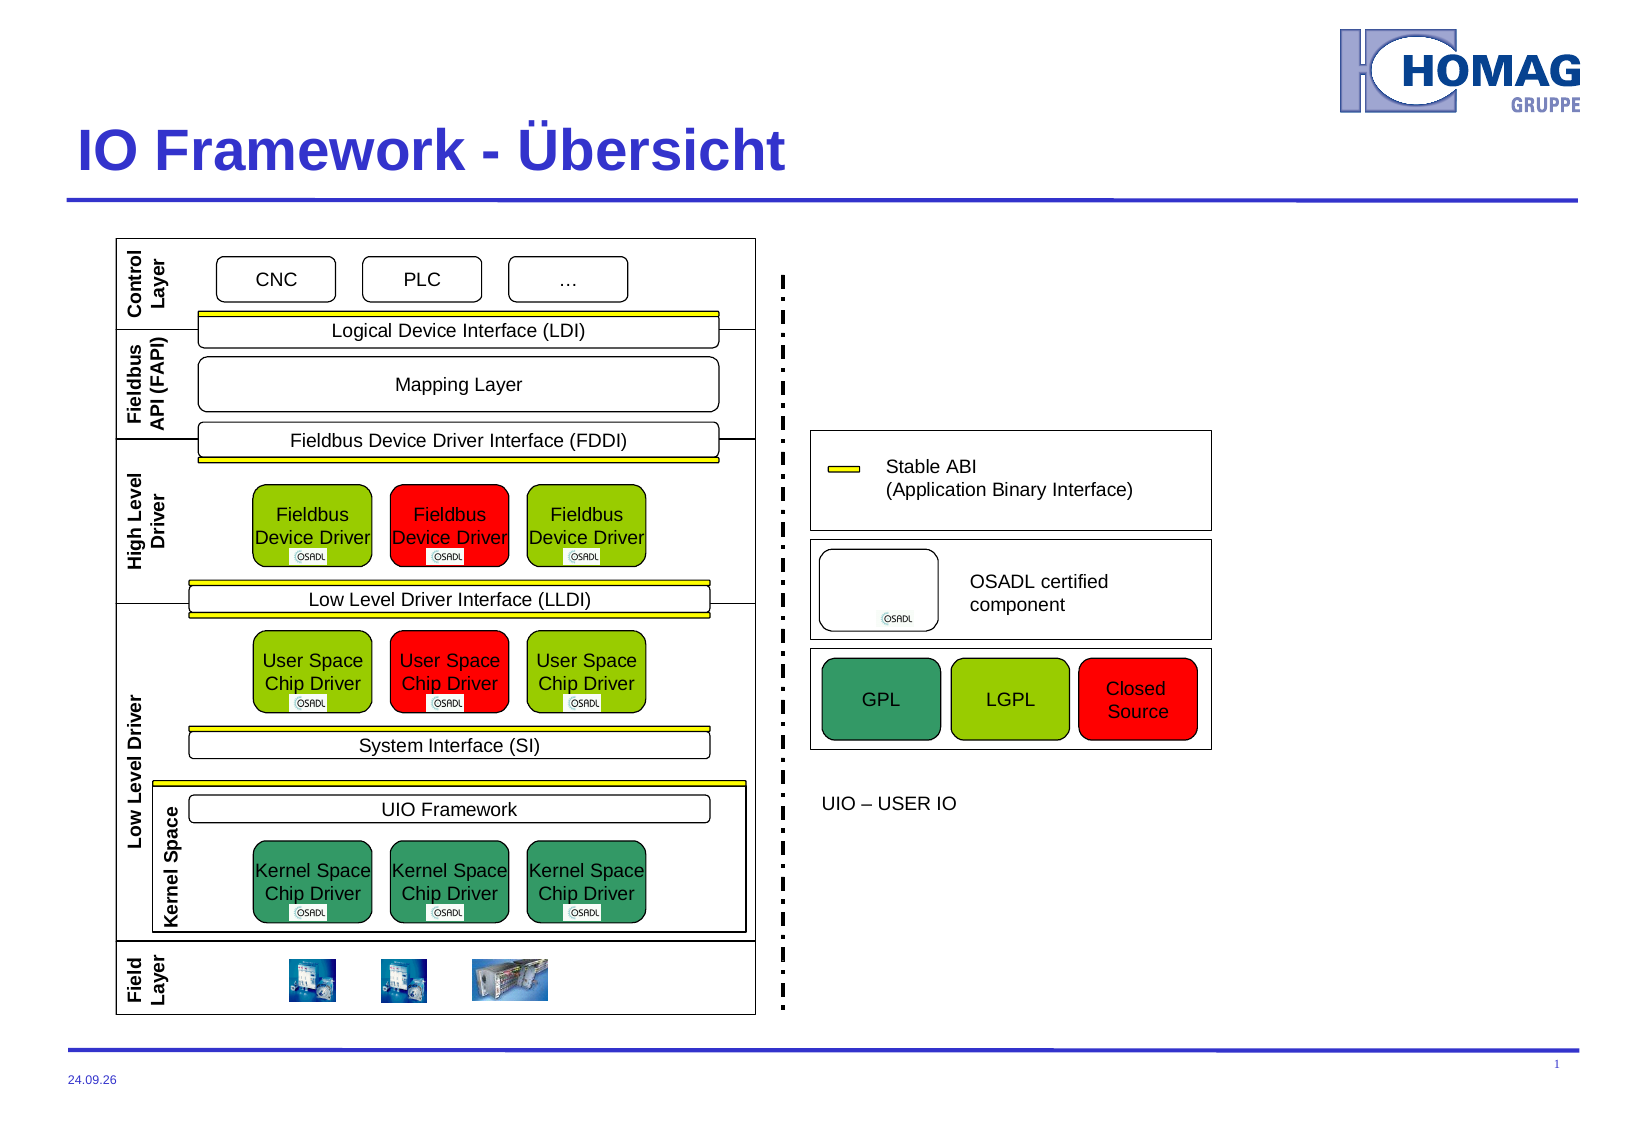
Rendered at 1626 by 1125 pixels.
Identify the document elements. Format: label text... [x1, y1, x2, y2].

title IO Framework - Übersicht [62, 99, 1438, 201]
picture [115, 220, 1215, 1031]
